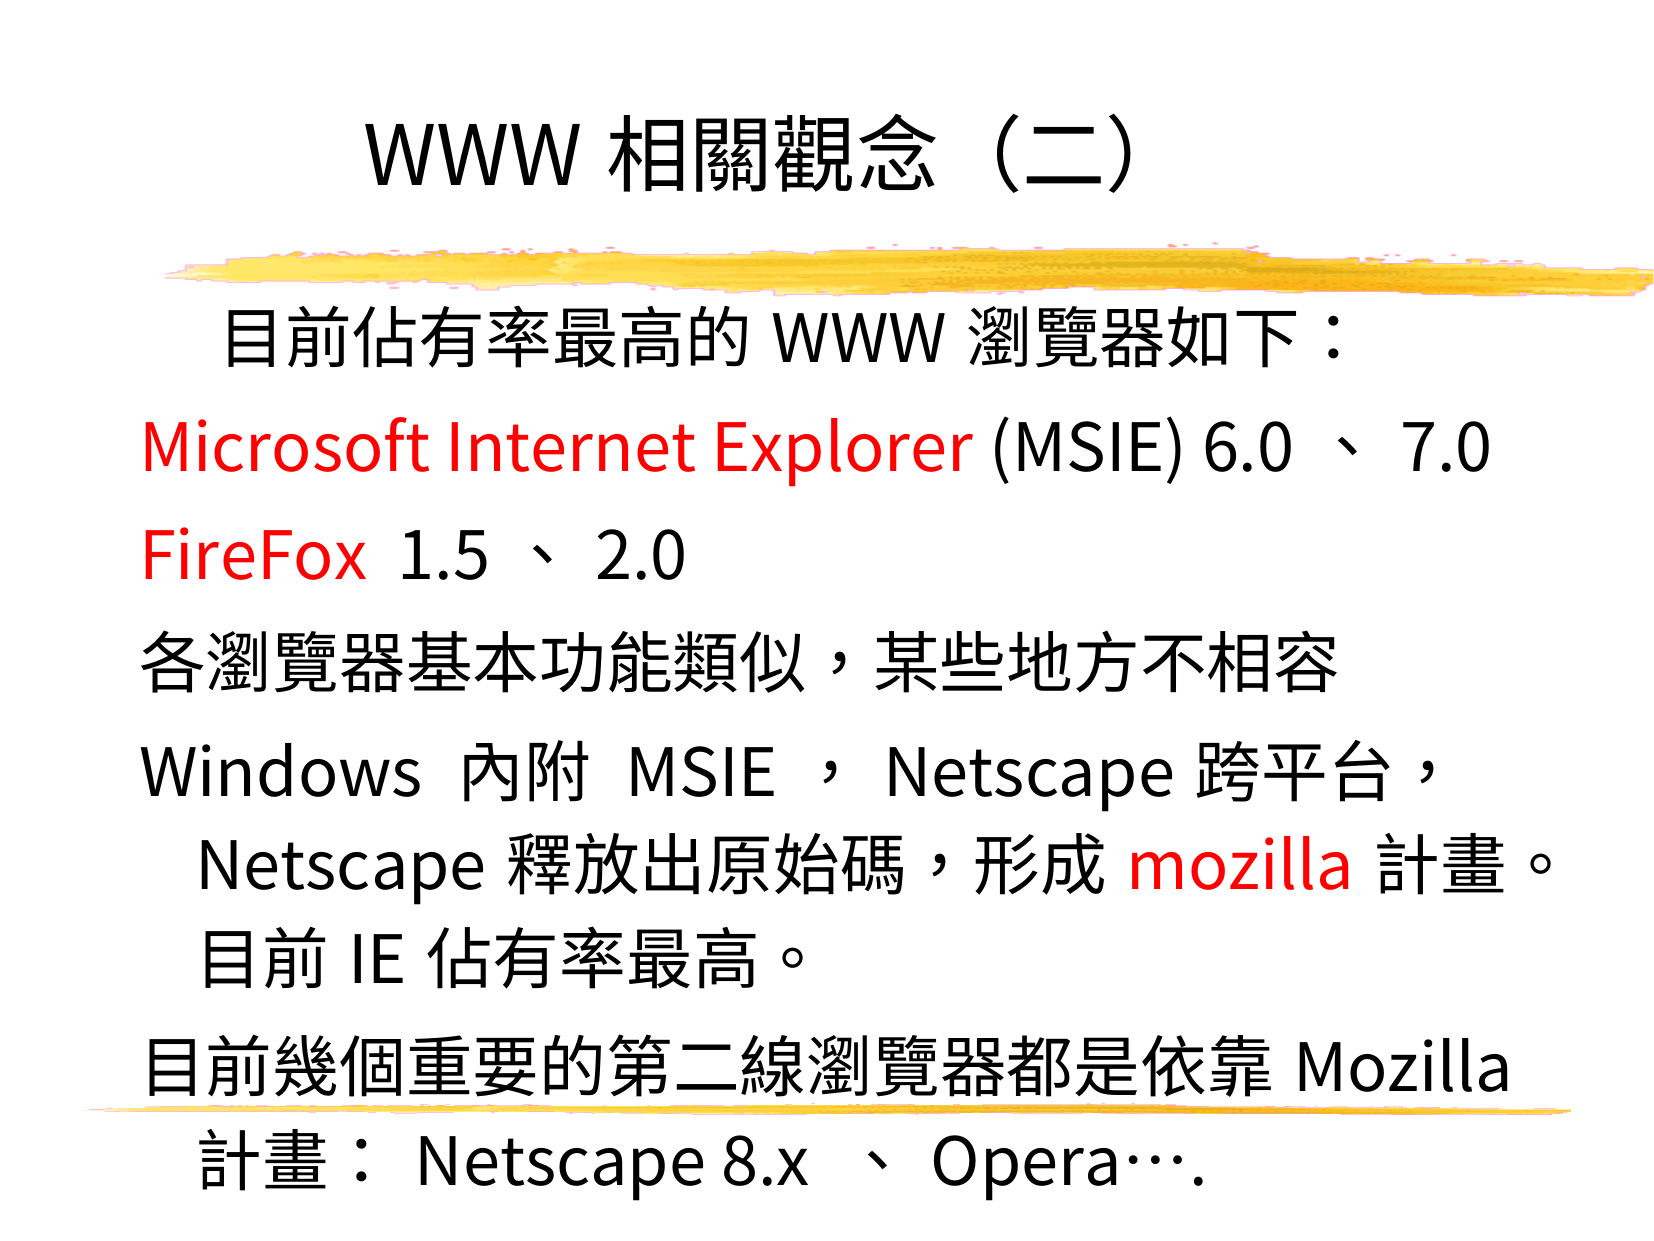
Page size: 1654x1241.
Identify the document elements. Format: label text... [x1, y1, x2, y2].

picture [1530, 1102, 1571, 1117]
picture [165, 237, 1654, 308]
list 目前佔有率最高的WWW瀏覽器如下： Microsoft Internet Explorer (MSIE) 6.0、7.0 FireFox 1.5、2.0 各瀏覽器基本功能類似，某些地方不相容 Windows 內附 MSIE，Netscape跨平台，Netscape釋放出原始碼，形成mozilla計畫。目前IE佔有率最高。 目前幾個重要的第二線瀏覽器都是依靠Mozilla計畫：Netscape 8.x 、Opera…. [124, 280, 1530, 1195]
picture [82, 1102, 124, 1117]
title WWW相關觀念（二） [73, 41, 1479, 249]
